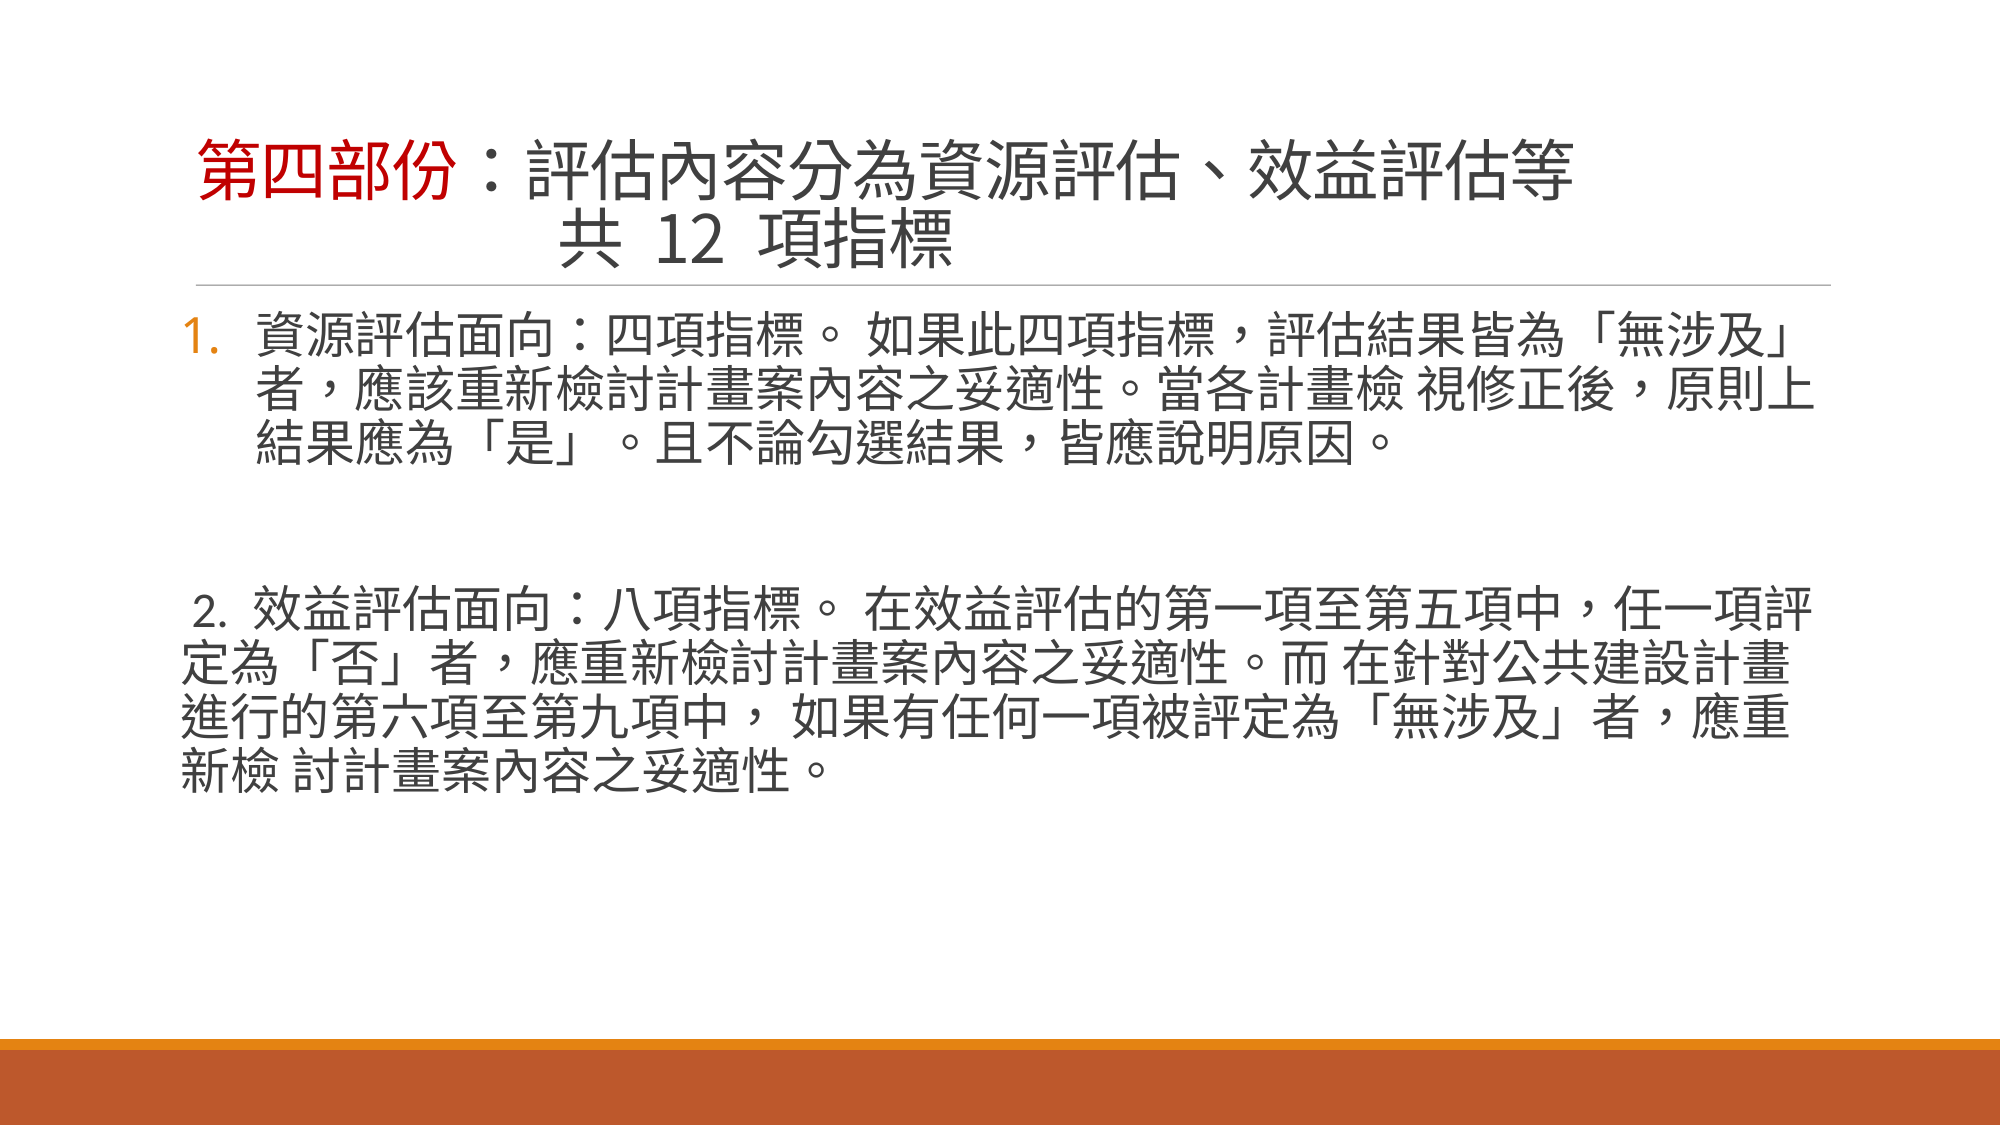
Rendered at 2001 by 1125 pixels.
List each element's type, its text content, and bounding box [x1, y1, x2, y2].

list 資源評估面向：四項指標。 如果此四項指標，評估結果皆為「無涉及」者，應該重新檢討計畫案內容之妥適性。當各計畫檢 視修正後，原則上結果應為「是」。且不論勾選結果，皆應說明原因。 2. 效益評估面向：八項指標。 在效益評估的第一項至第五項中，任一項評定為「否」者，應重新檢討計畫案內容之妥適性。而 在針對公共建設計畫進行的第六項至第九項中， 如果有任何一項被評定為「無涉及」者，應重新檢 討計畫案內容之妥適性。 [180, 302, 1830, 963]
title 第四部份：評估內容分為資源評估、效益評估等 共 12 項指標 [180, 47, 1830, 285]
